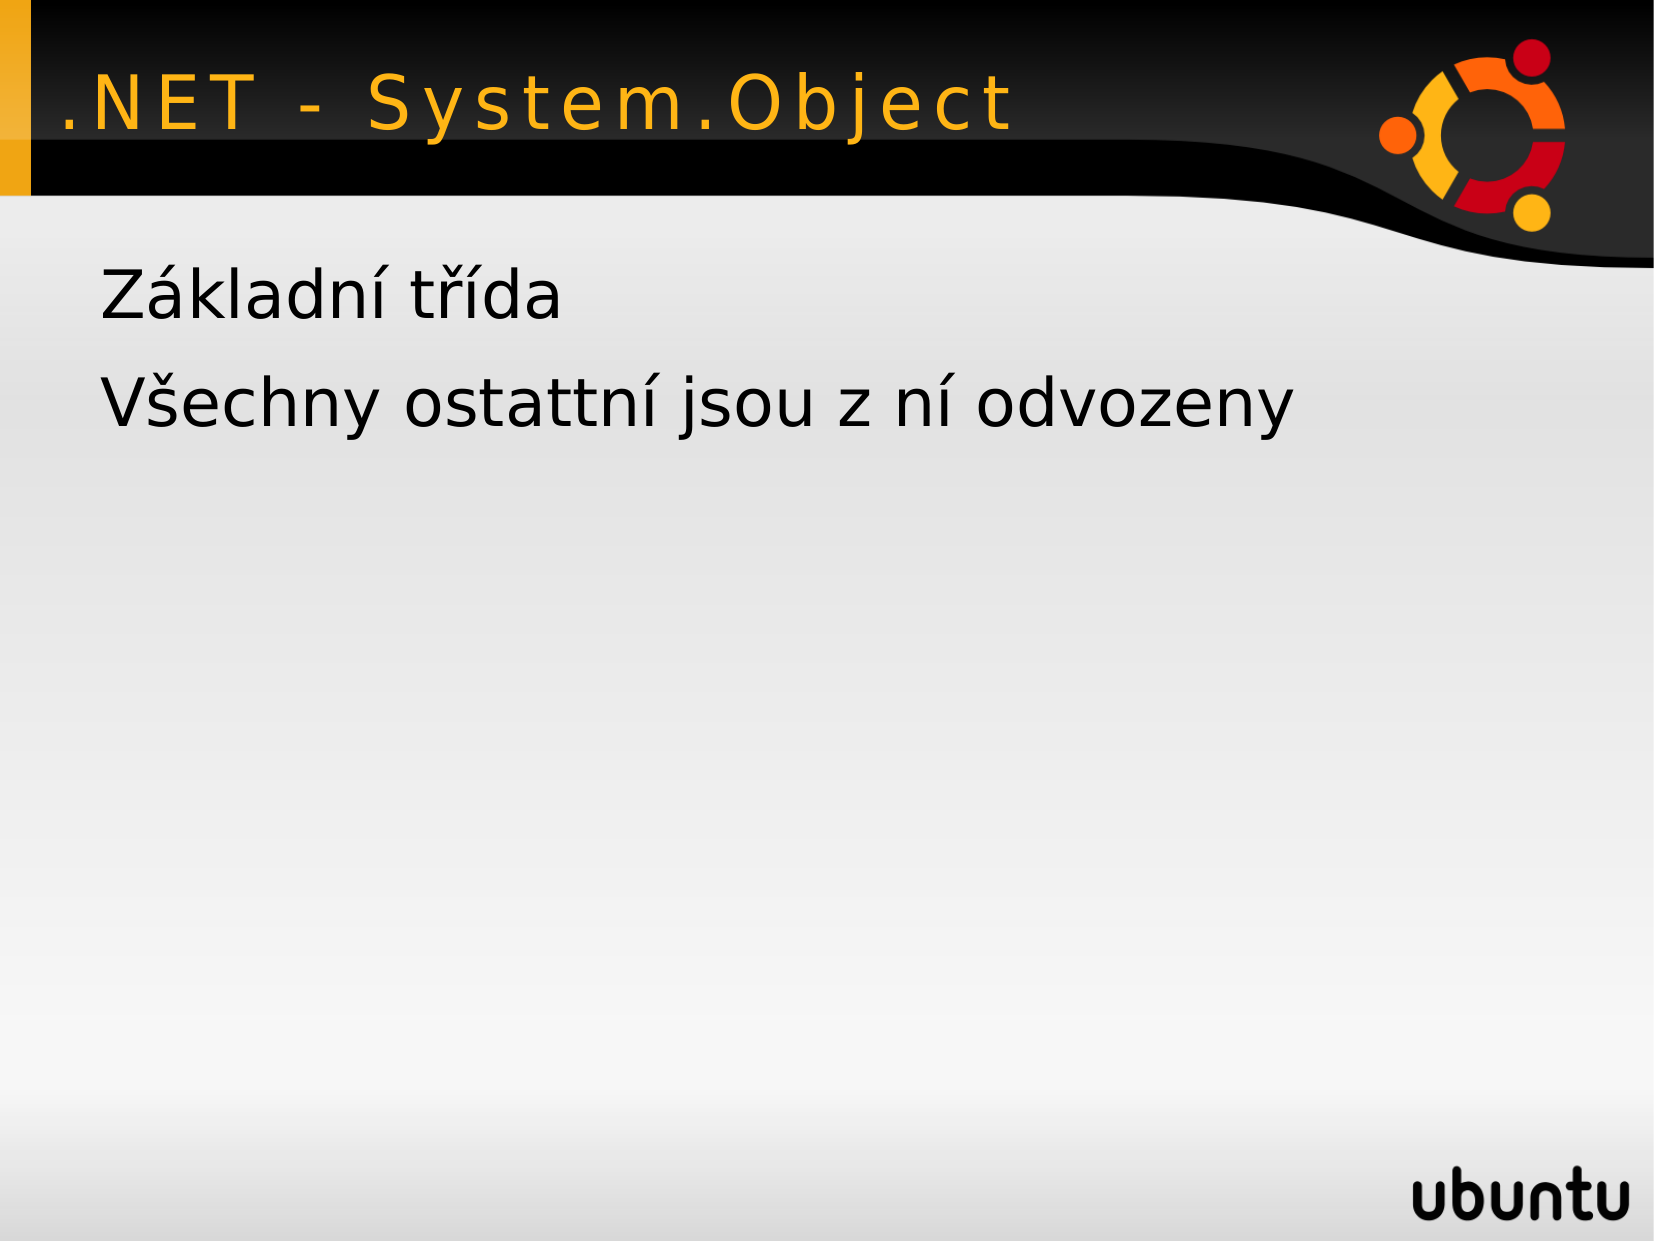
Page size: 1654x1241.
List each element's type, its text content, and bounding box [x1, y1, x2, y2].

title .NET - System.Object [59, 36, 1270, 171]
list Základní třída Všechny ostattní jsou z ní odvozeny [82, 256, 1571, 1076]
picture [0, 0, 1654, 1241]
